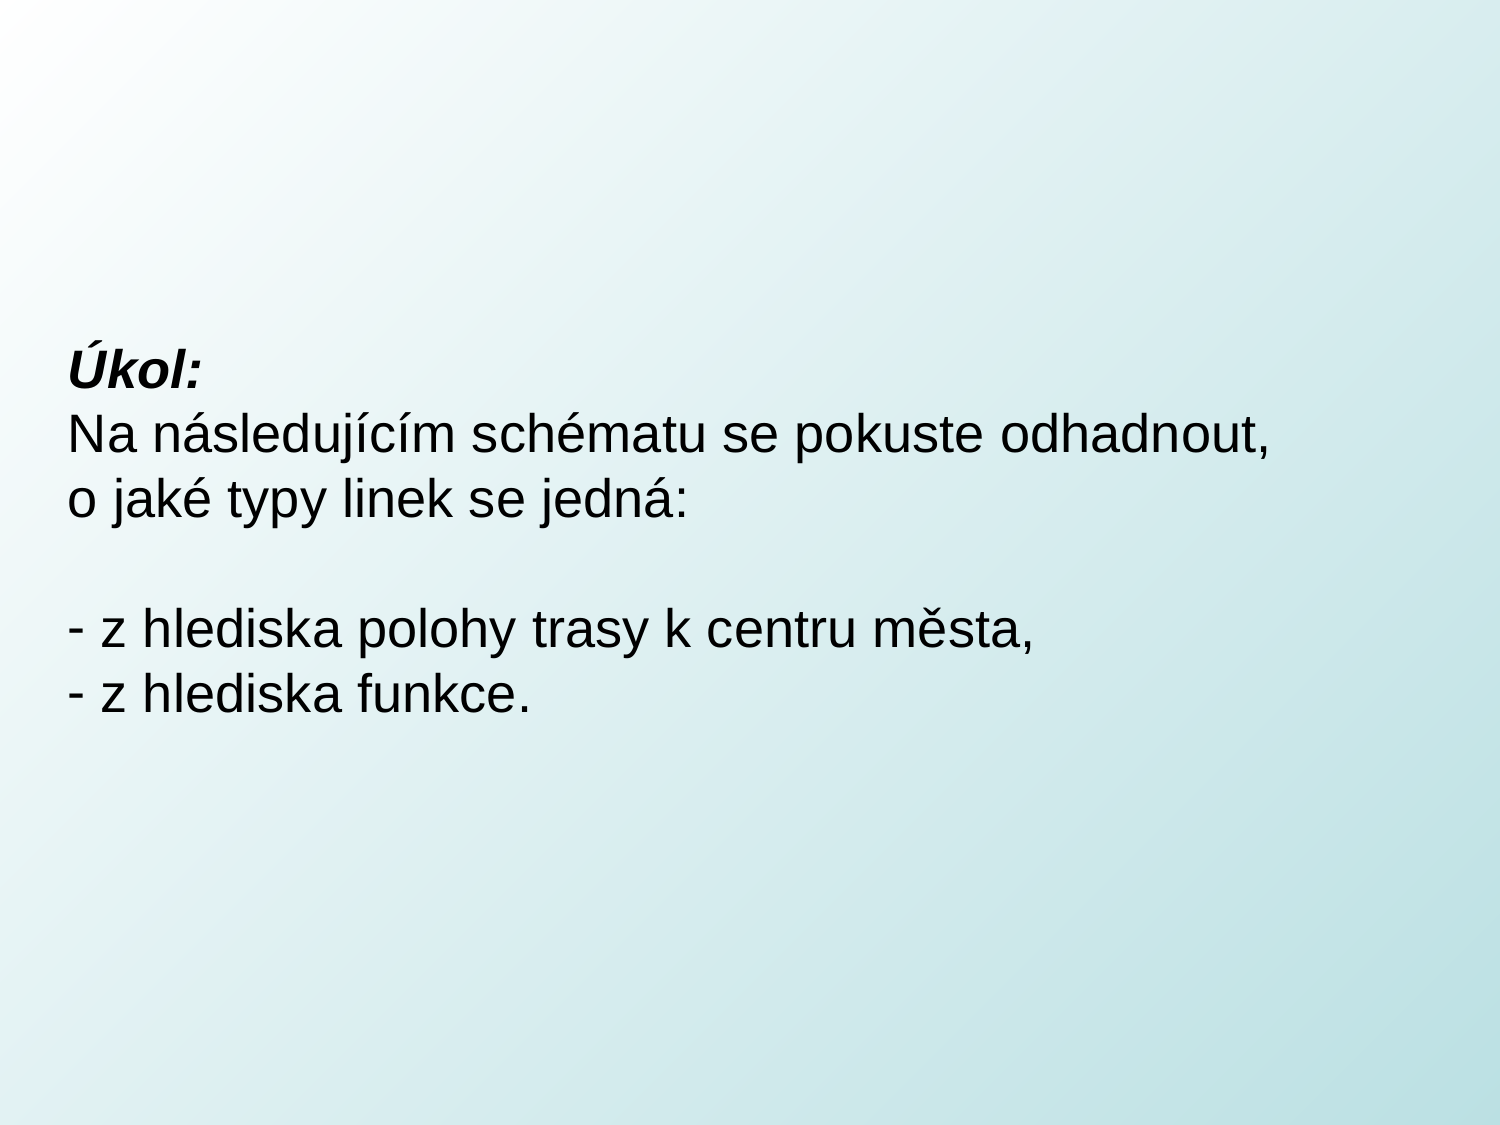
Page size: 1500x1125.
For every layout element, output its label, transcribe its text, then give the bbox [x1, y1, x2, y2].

text_box Úkol: Na následujícím schématu se pokuste odhadnout, o jaké typy linek se jedná: z hlediska polohy trasy k centru města, z hlediska funkce. [53, 326, 1424, 732]
